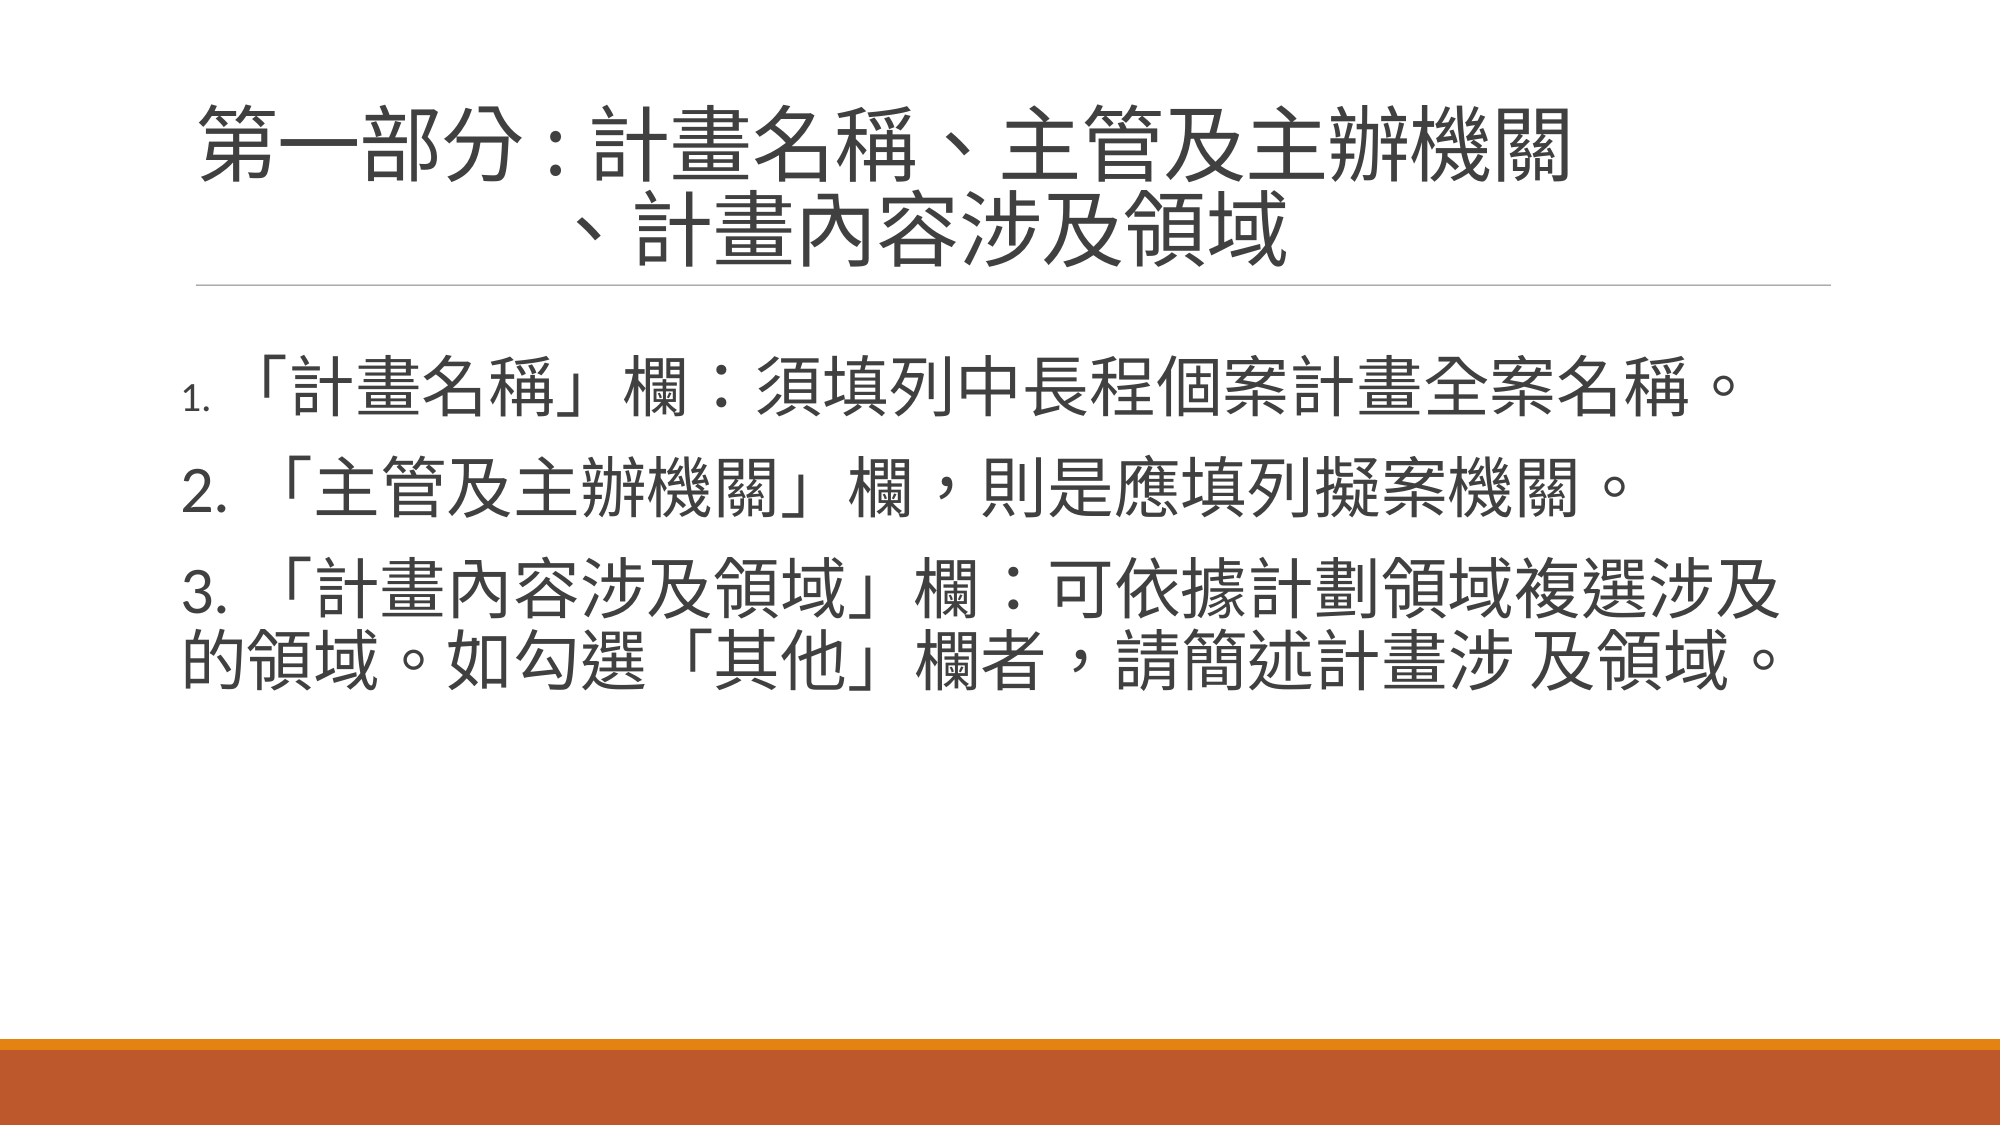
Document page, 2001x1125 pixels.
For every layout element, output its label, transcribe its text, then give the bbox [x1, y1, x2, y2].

list 1.「計畫名稱」欄：須填列中長程個案計畫全案名稱。 2.「主管及主辦機關」欄，則是應填列擬案機關。 3.「計畫內容涉及領域」欄：可依據計劃領域複選涉及的領域。如勾選「其他」欄者，請簡述計畫涉 及領域。 [180, 346, 1830, 963]
title 第一部分:計畫名稱、主管及主辦機關 、計畫內容涉及領域 [180, 47, 1830, 285]
